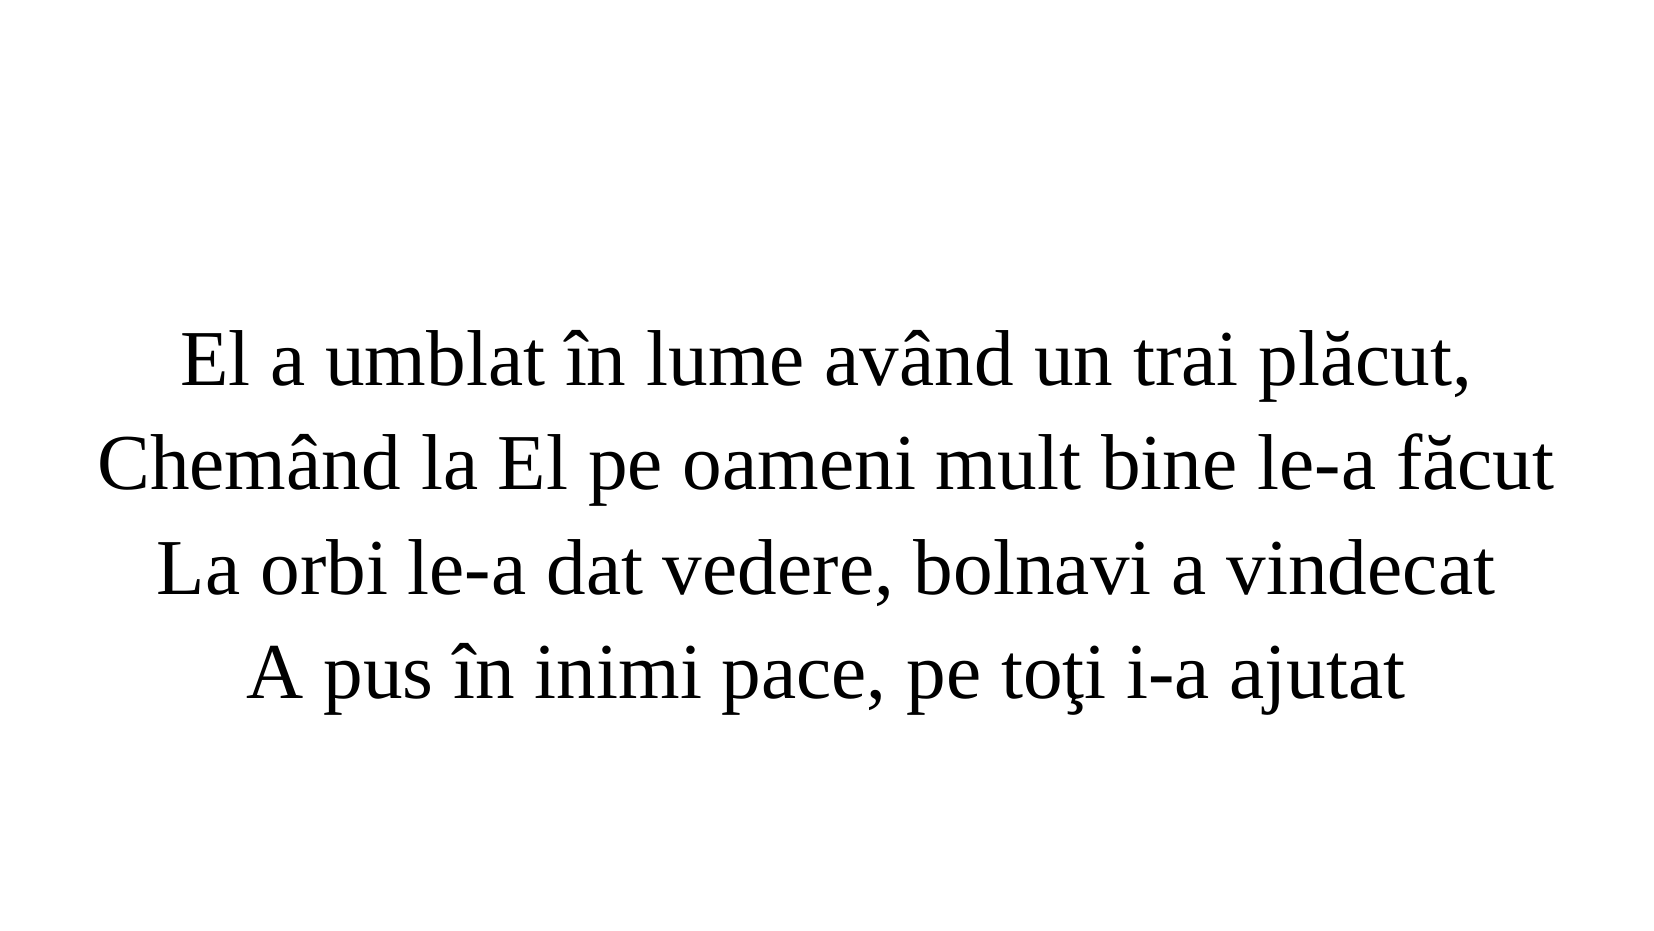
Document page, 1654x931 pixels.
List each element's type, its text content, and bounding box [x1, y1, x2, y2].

subtitle El a umblat în lume având un trai plăcut, Chemând la El pe oameni mult bine le-a făcut La orbi le-a dat vedere, bolnavi a vindecat A pus în inimi pace, pe toţi i-a ajutat [0, 289, 1654, 671]
